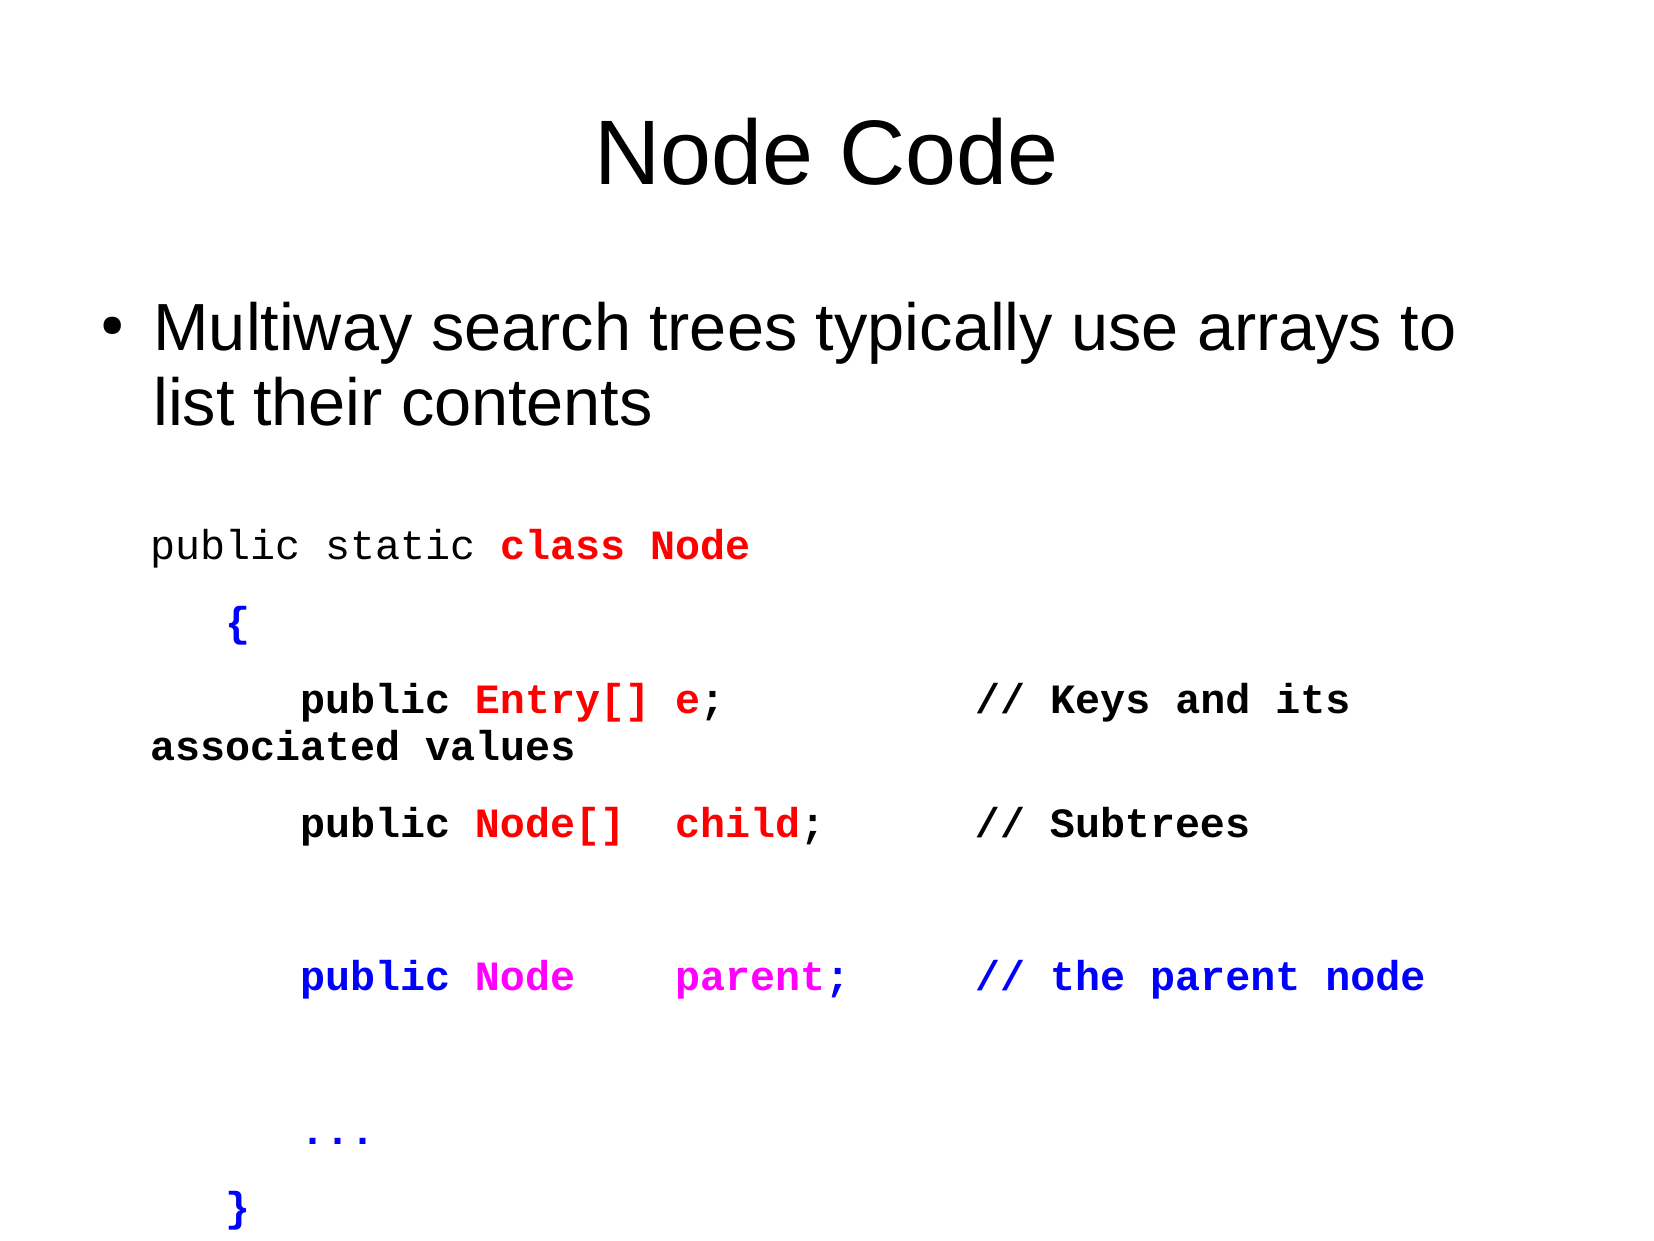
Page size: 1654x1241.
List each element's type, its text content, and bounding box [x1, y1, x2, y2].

list Multiway search trees typically use arrays to list their contents [82, 290, 1463, 526]
title Node Code [82, 49, 1571, 257]
list public static class Node { public Entry[] e; // Keys and its associated values public Node[] child; // Subtrees public Node parent; // the parent node ... } [150, 525, 1572, 1234]
